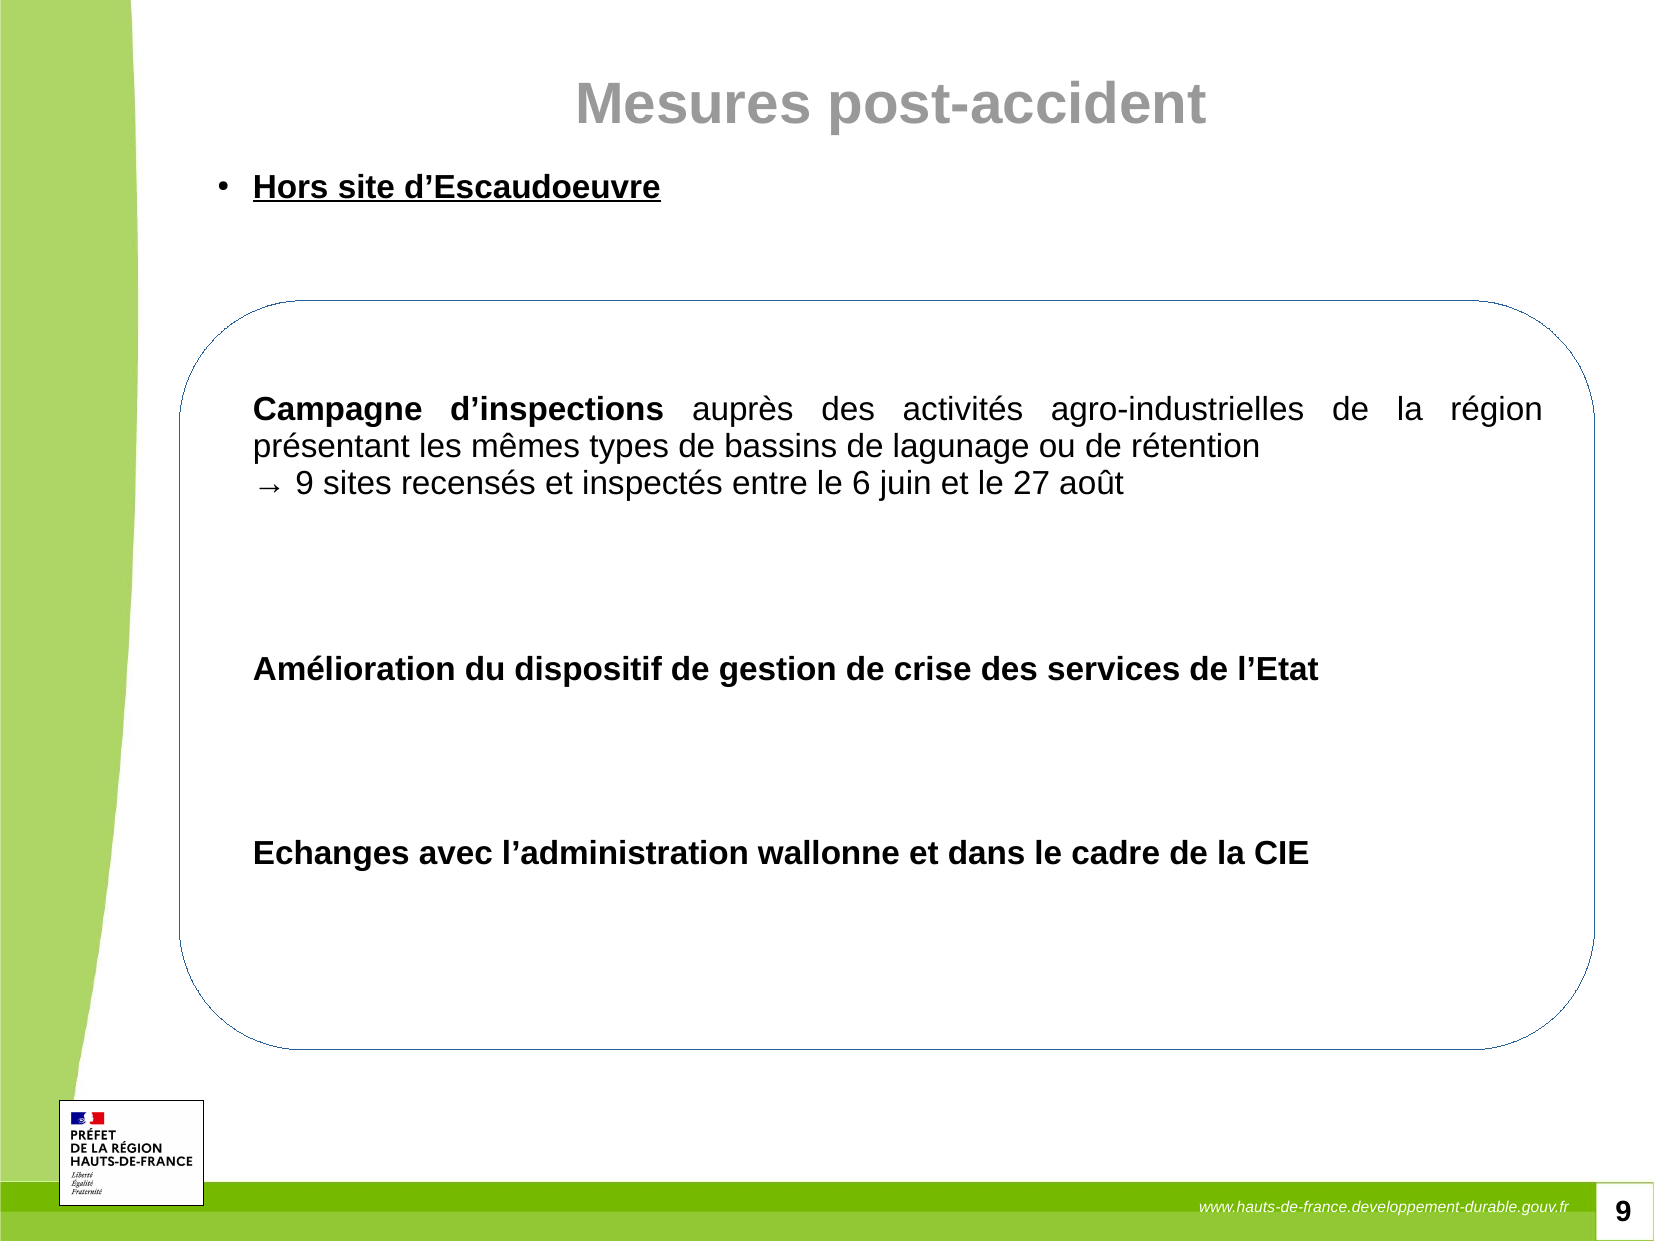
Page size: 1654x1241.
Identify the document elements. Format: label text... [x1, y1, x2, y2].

picture [60, 1101, 202, 1205]
title Mesures post-accident [147, 0, 1636, 208]
picture [0, 0, 202, 1241]
picture [1560, 0, 1654, 1241]
text_box Hors site d’Escaudoeuvre Campagne d’inspections auprès des activités agro-industrielles de la région présentant les mêmes types de bassins de lagunage ou de rétention → 9 sites recensés et inspectés entre le 6 juin et le 27 août Amélioration du dispositif de gestion de crise des services de l’Etat Echanges avec l’administration wallonne et dans le cadre de la CIE [202, 208, 1560, 1241]
